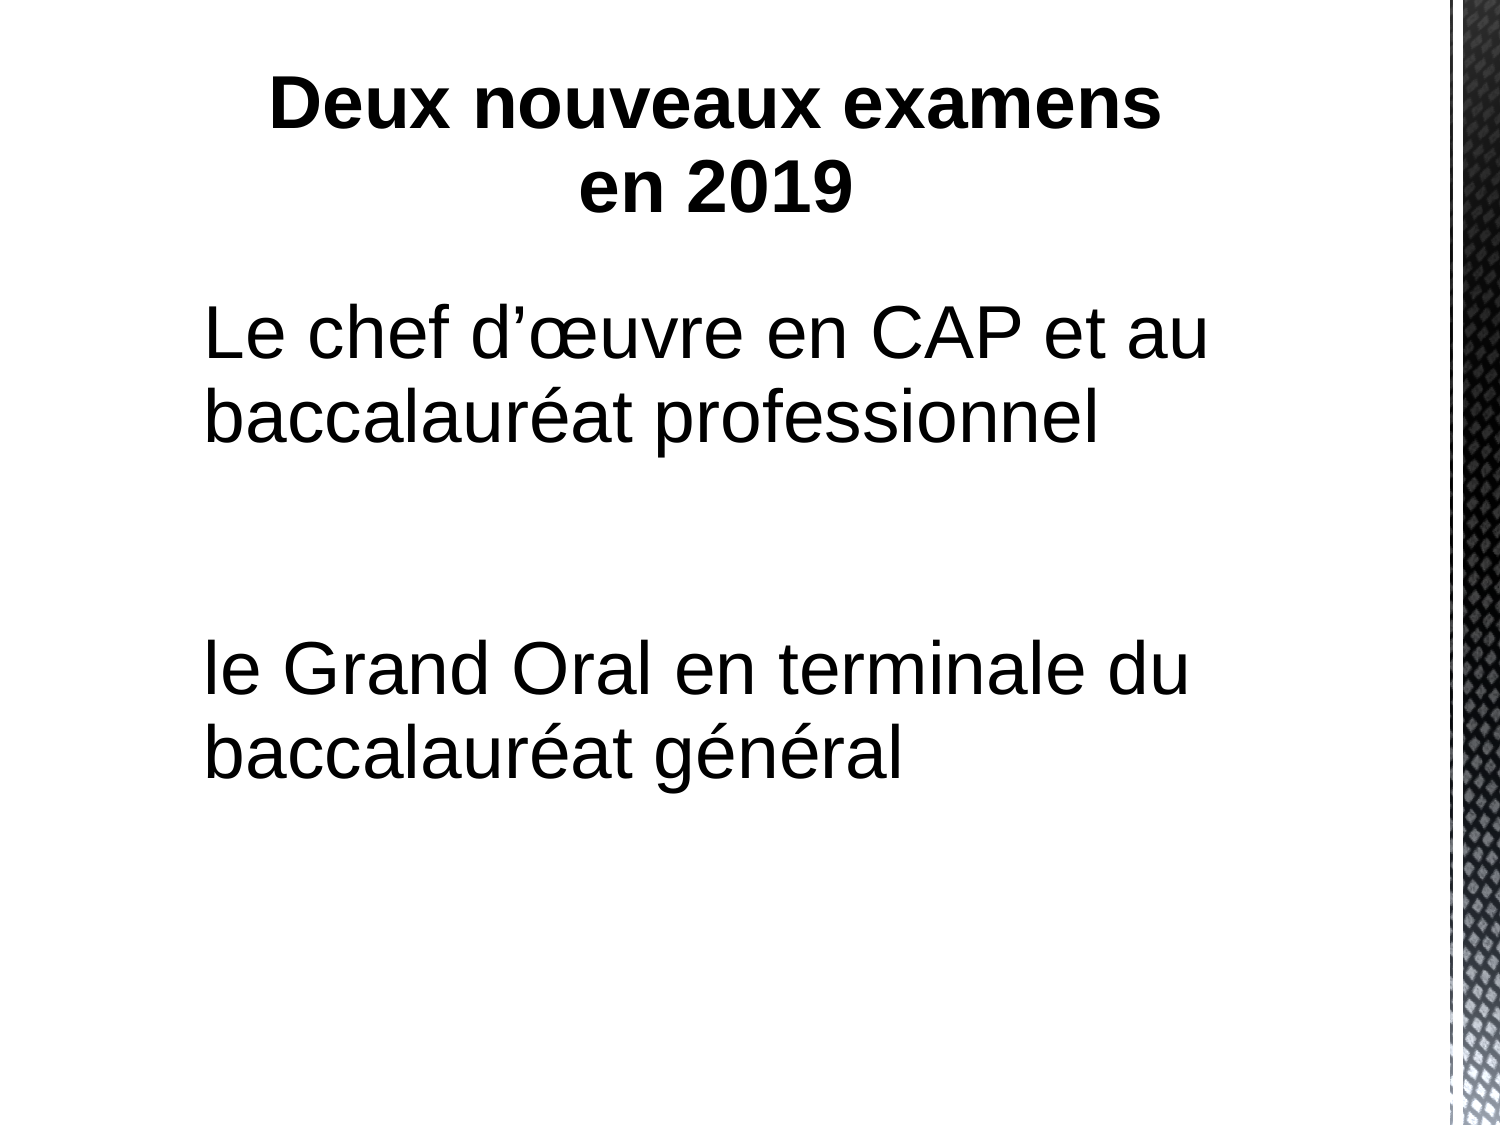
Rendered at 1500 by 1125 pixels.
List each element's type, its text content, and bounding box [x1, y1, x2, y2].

text_box Le chef d’œuvre en CAP et au baccalauréat professionnel le Grand Oral en terminale du baccalauréat général [188, 283, 1347, 887]
title Deux nouveaux examens en 2019 [236, 52, 1197, 237]
picture [1447, 0, 1500, 1125]
